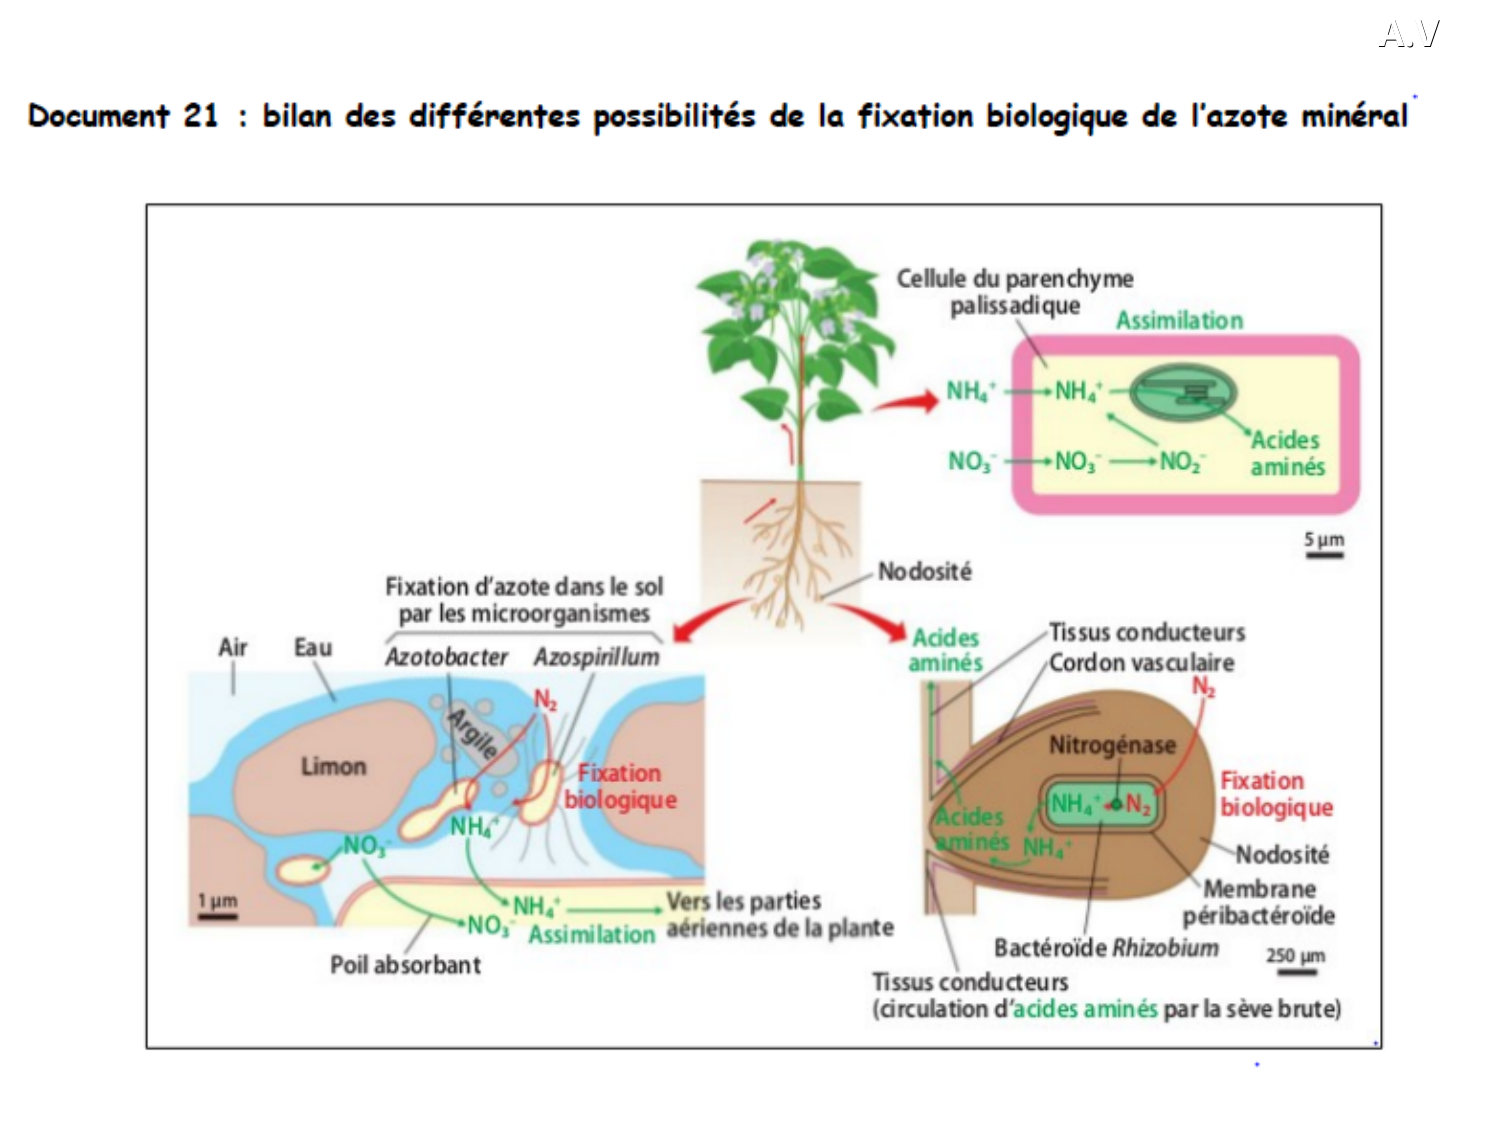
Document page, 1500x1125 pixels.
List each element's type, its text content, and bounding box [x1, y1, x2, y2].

text_box A.V [1363, 1, 1488, 63]
picture [39, 177, 1423, 1075]
picture [14, 92, 1418, 142]
